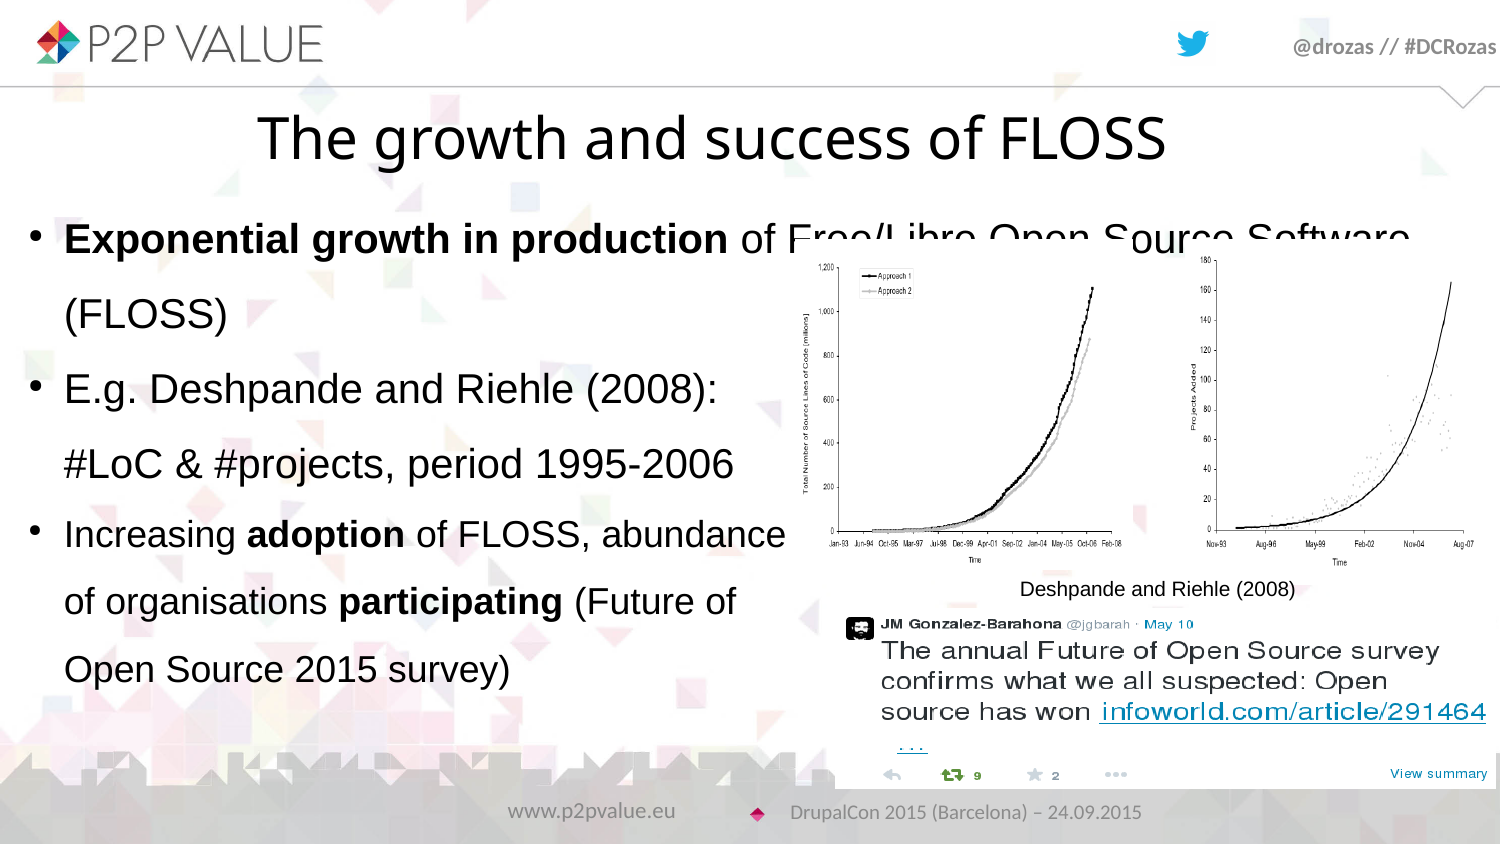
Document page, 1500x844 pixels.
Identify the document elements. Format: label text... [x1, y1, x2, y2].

text_box DrupalCon 2015 (Barcelona) – 24.09.2015 [777, 788, 1470, 834]
picture [0, 0, 1500, 844]
text_box Deshpande and Riehle (2008) [1005, 570, 1366, 608]
text_box @drozas // #DCRozas [1170, 15, 1500, 76]
subtitle Exponential growth in production of Free/Libre Open Source Software (FLOSS) E.g. Deshpande and Riehle (2008): #LoC & #projects, period 1995-2006 Increasing adoption of FLOSS, abundance of organisations participating (Future of Open Source 2015 survey) [15, 180, 1496, 826]
text_box www.p2pvalue.eu [501, 789, 720, 829]
title The growth and success of FLOSS [60, 92, 1366, 180]
